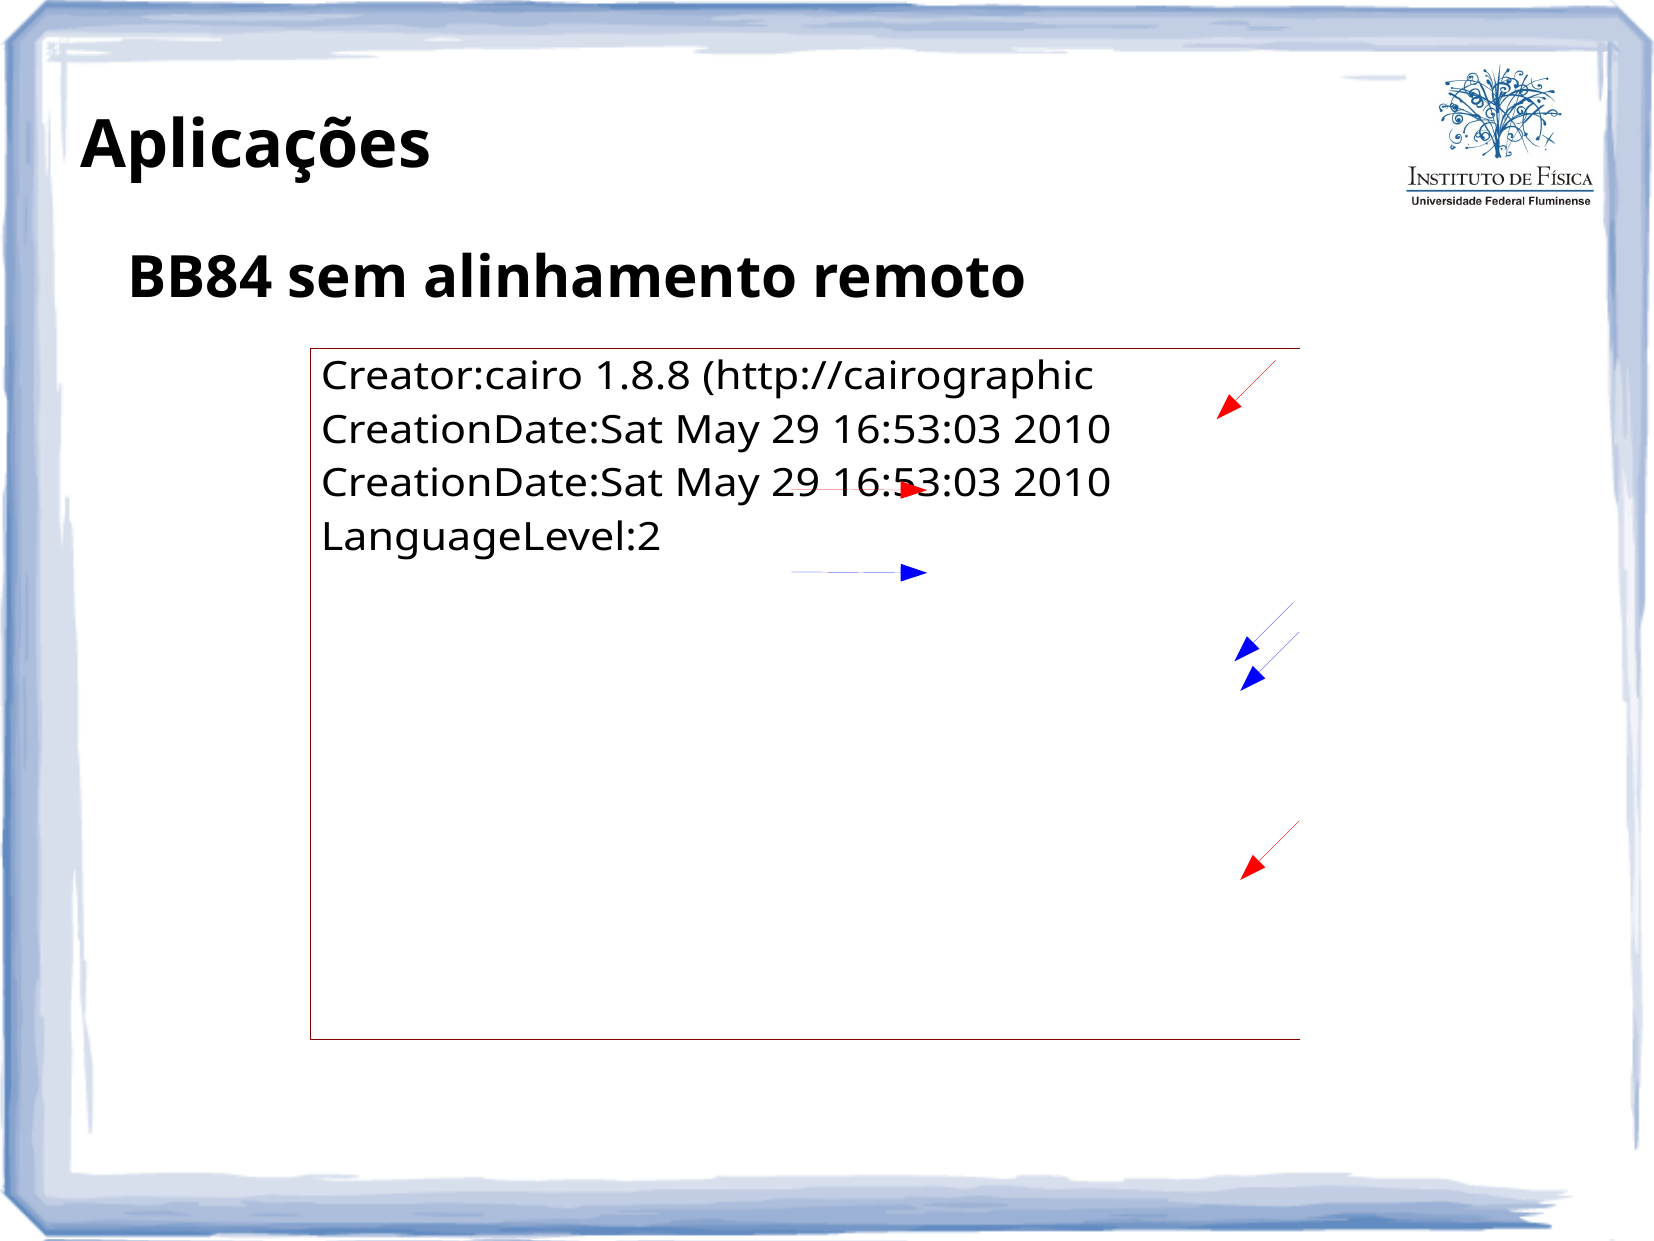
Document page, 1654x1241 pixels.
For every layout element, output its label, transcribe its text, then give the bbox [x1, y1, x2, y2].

text_box BB84 sem alinhamento remoto [112, 227, 1589, 462]
text_box Aplicações [65, 88, 458, 181]
picture [0, 0, 1654, 1241]
